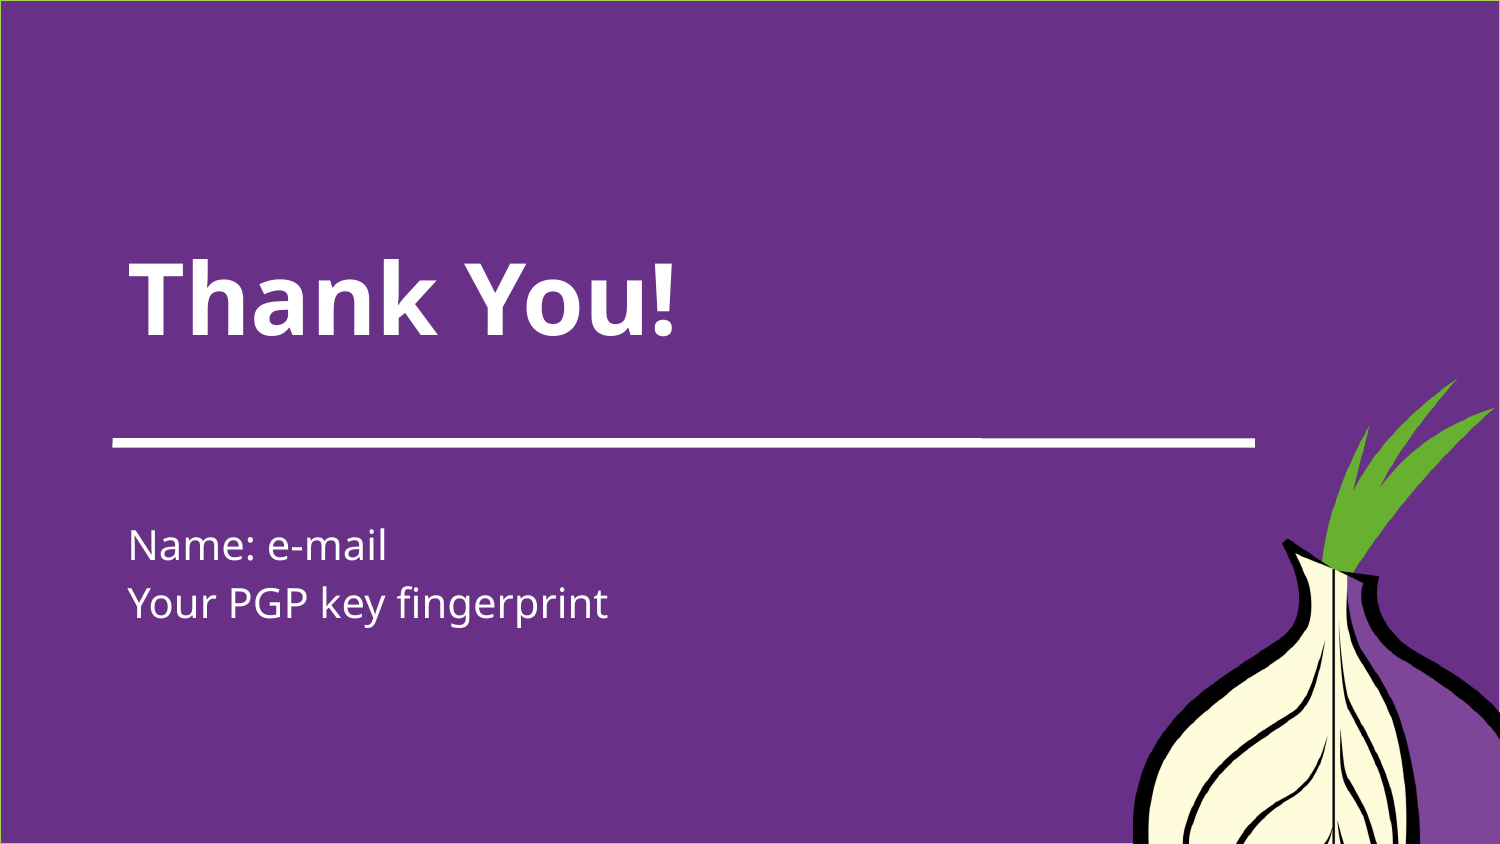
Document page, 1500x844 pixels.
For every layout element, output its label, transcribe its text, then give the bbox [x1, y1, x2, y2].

text_box Name: e-mail Your PGP key fingerprint [112, 478, 1275, 694]
picture [1122, 377, 1500, 844]
text_box Thank You! [112, 148, 1388, 443]
